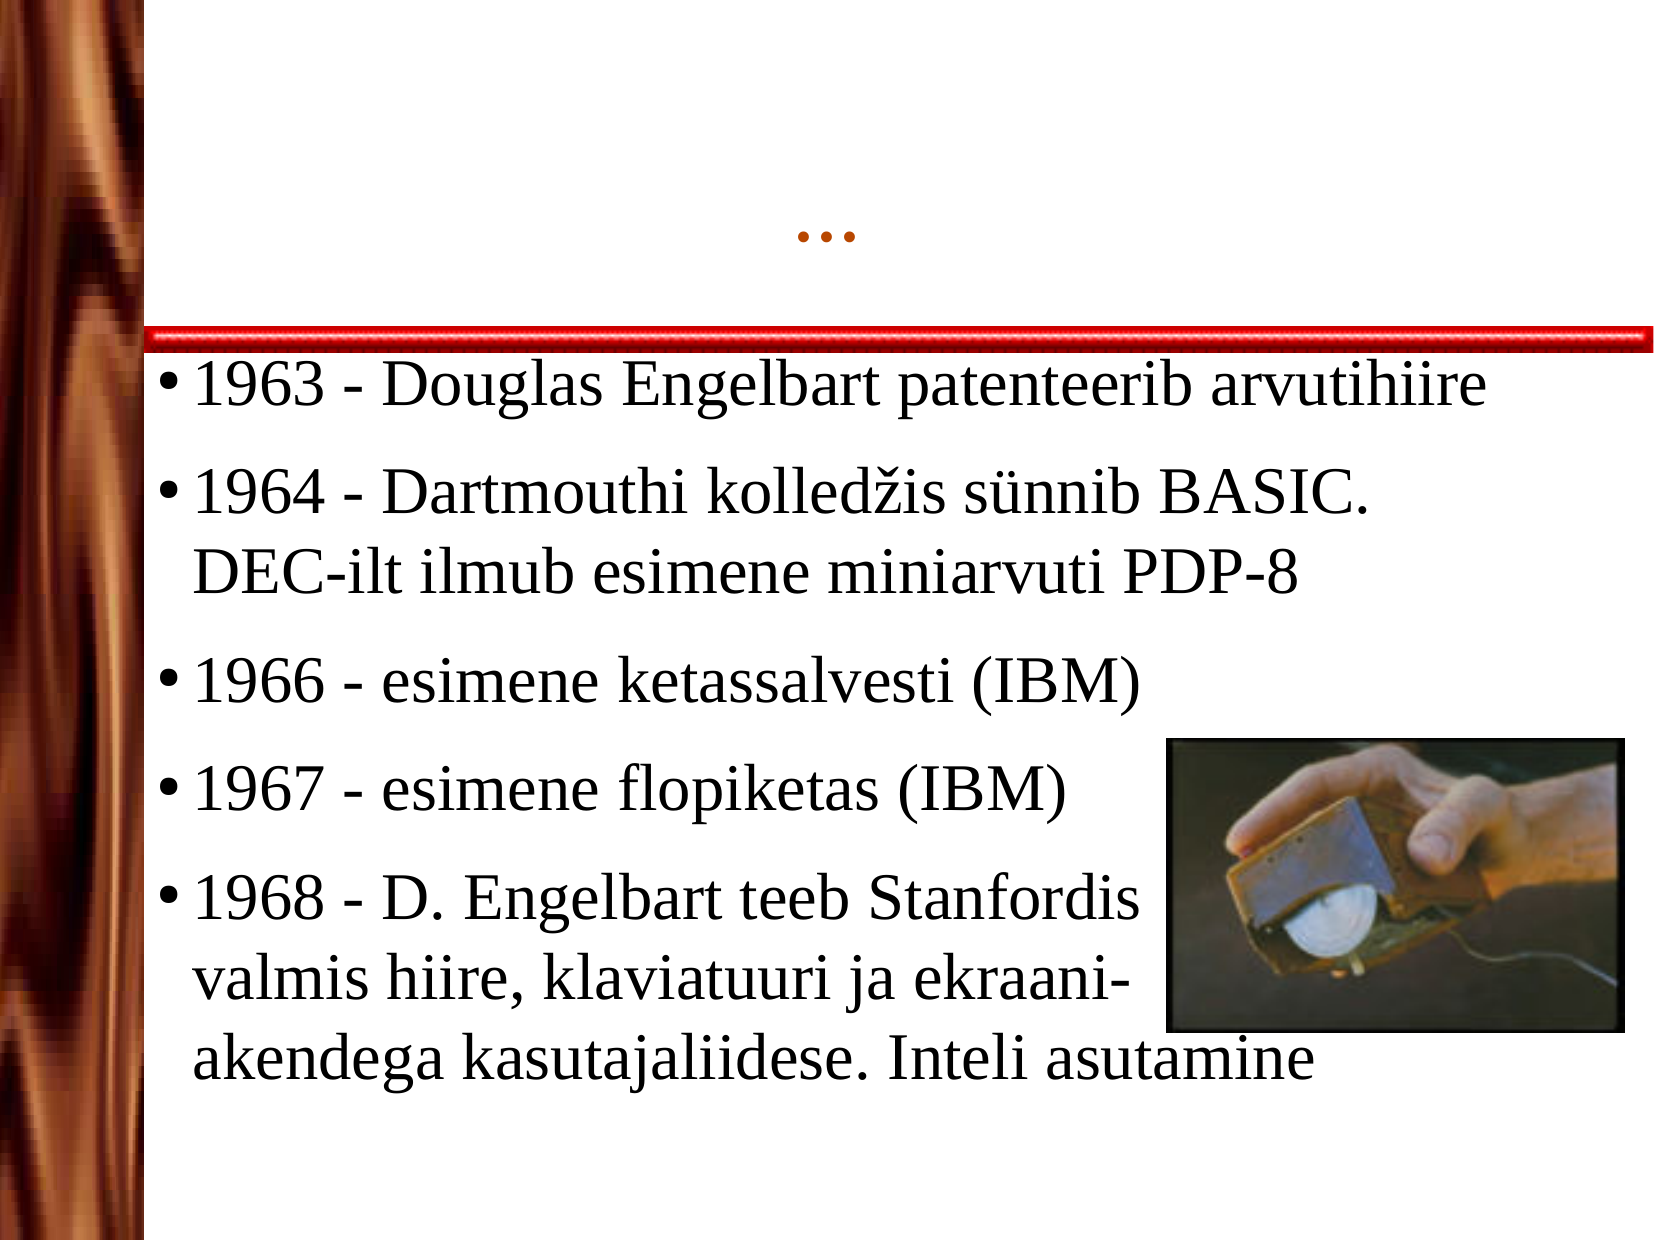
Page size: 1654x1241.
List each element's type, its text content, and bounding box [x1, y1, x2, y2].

picture [1166, 738, 1625, 1033]
title ... [121, 100, 1533, 312]
picture [0, 0, 1654, 1240]
list 1963 - Douglas Engelbart patenteerib arvutihiire 1964 - Dartmouthi kolledžis sünnib BASIC. DEC-ilt ilmub esimene miniarvuti PDP-8 1966 - esimene ketassalvesti (IBM) 1967 - esimene flopiketas (IBM) 1968 - D. Engelbart teeb Stanfordis valmis hiire, klaviatuuri ja ekraani- akendega kasutajaliidese. Inteli asutamine [121, 344, 1533, 1126]
